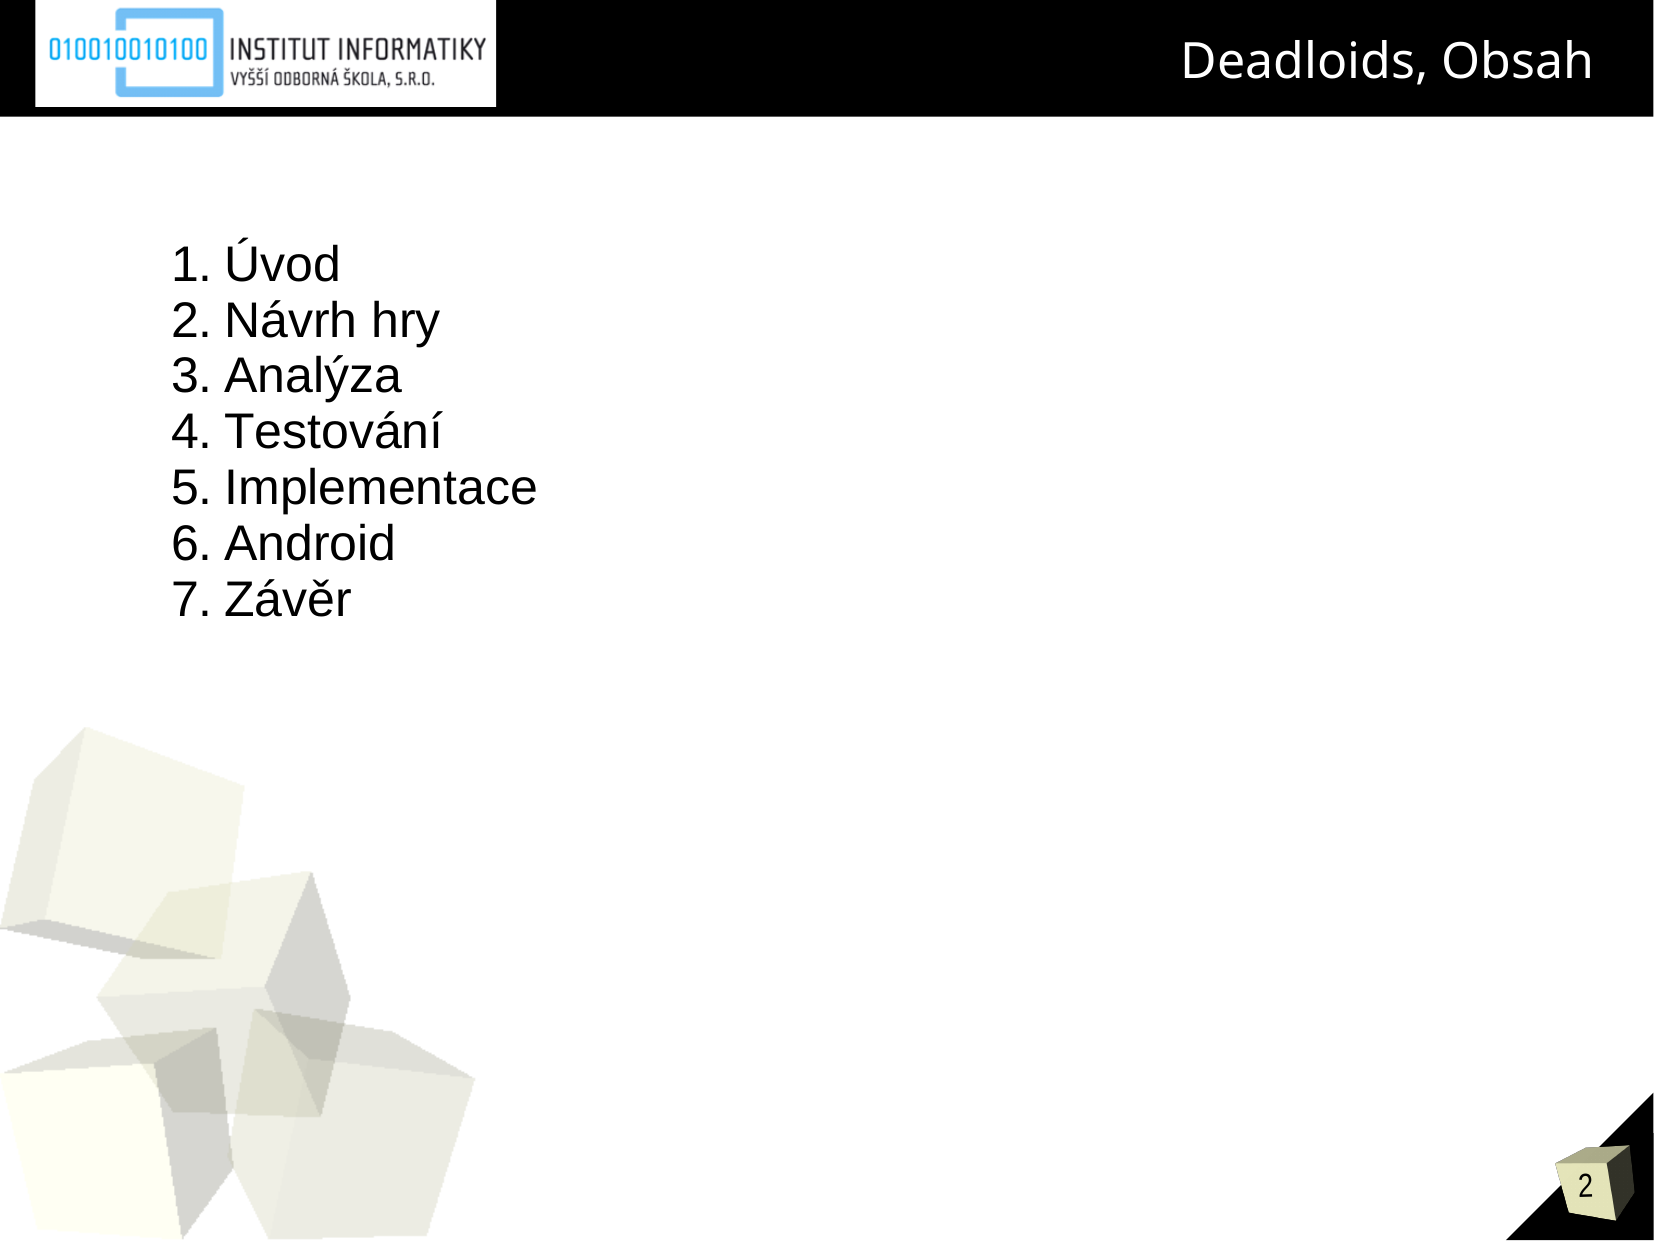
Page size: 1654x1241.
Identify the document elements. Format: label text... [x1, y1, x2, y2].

picture [0, 726, 477, 1241]
list Úvod Návrh hry Analýza Testování Implementace Android Závěr [153, 236, 1611, 1214]
title Deadloids, Obsah [118, 0, 1595, 119]
